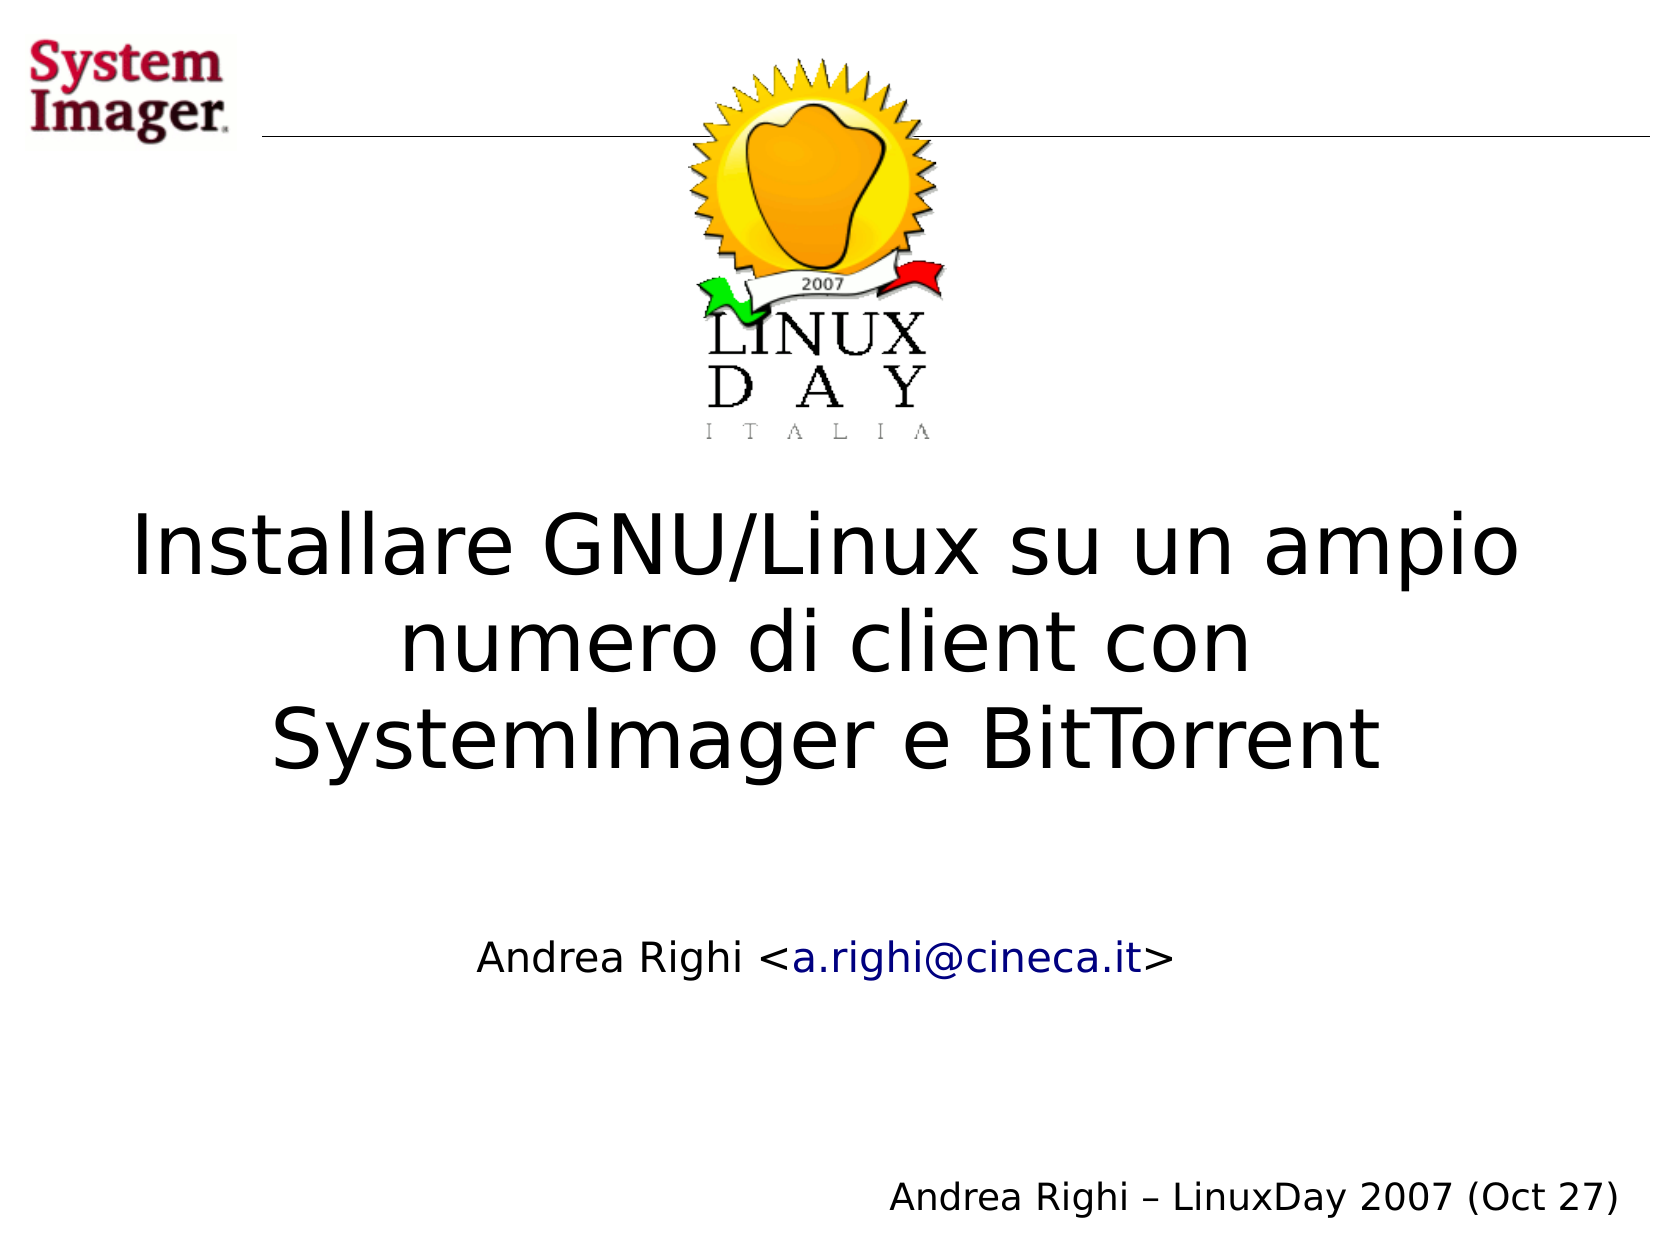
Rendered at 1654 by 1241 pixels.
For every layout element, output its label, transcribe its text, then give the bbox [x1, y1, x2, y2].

picture [25, 34, 237, 151]
subtitle Installare GNU/Linux su un ampio numero di client con SystemImager e BitTorrent Andrea Righi <a.righi@cineca.it> [82, 225, 1571, 1109]
picture [688, 57, 947, 439]
